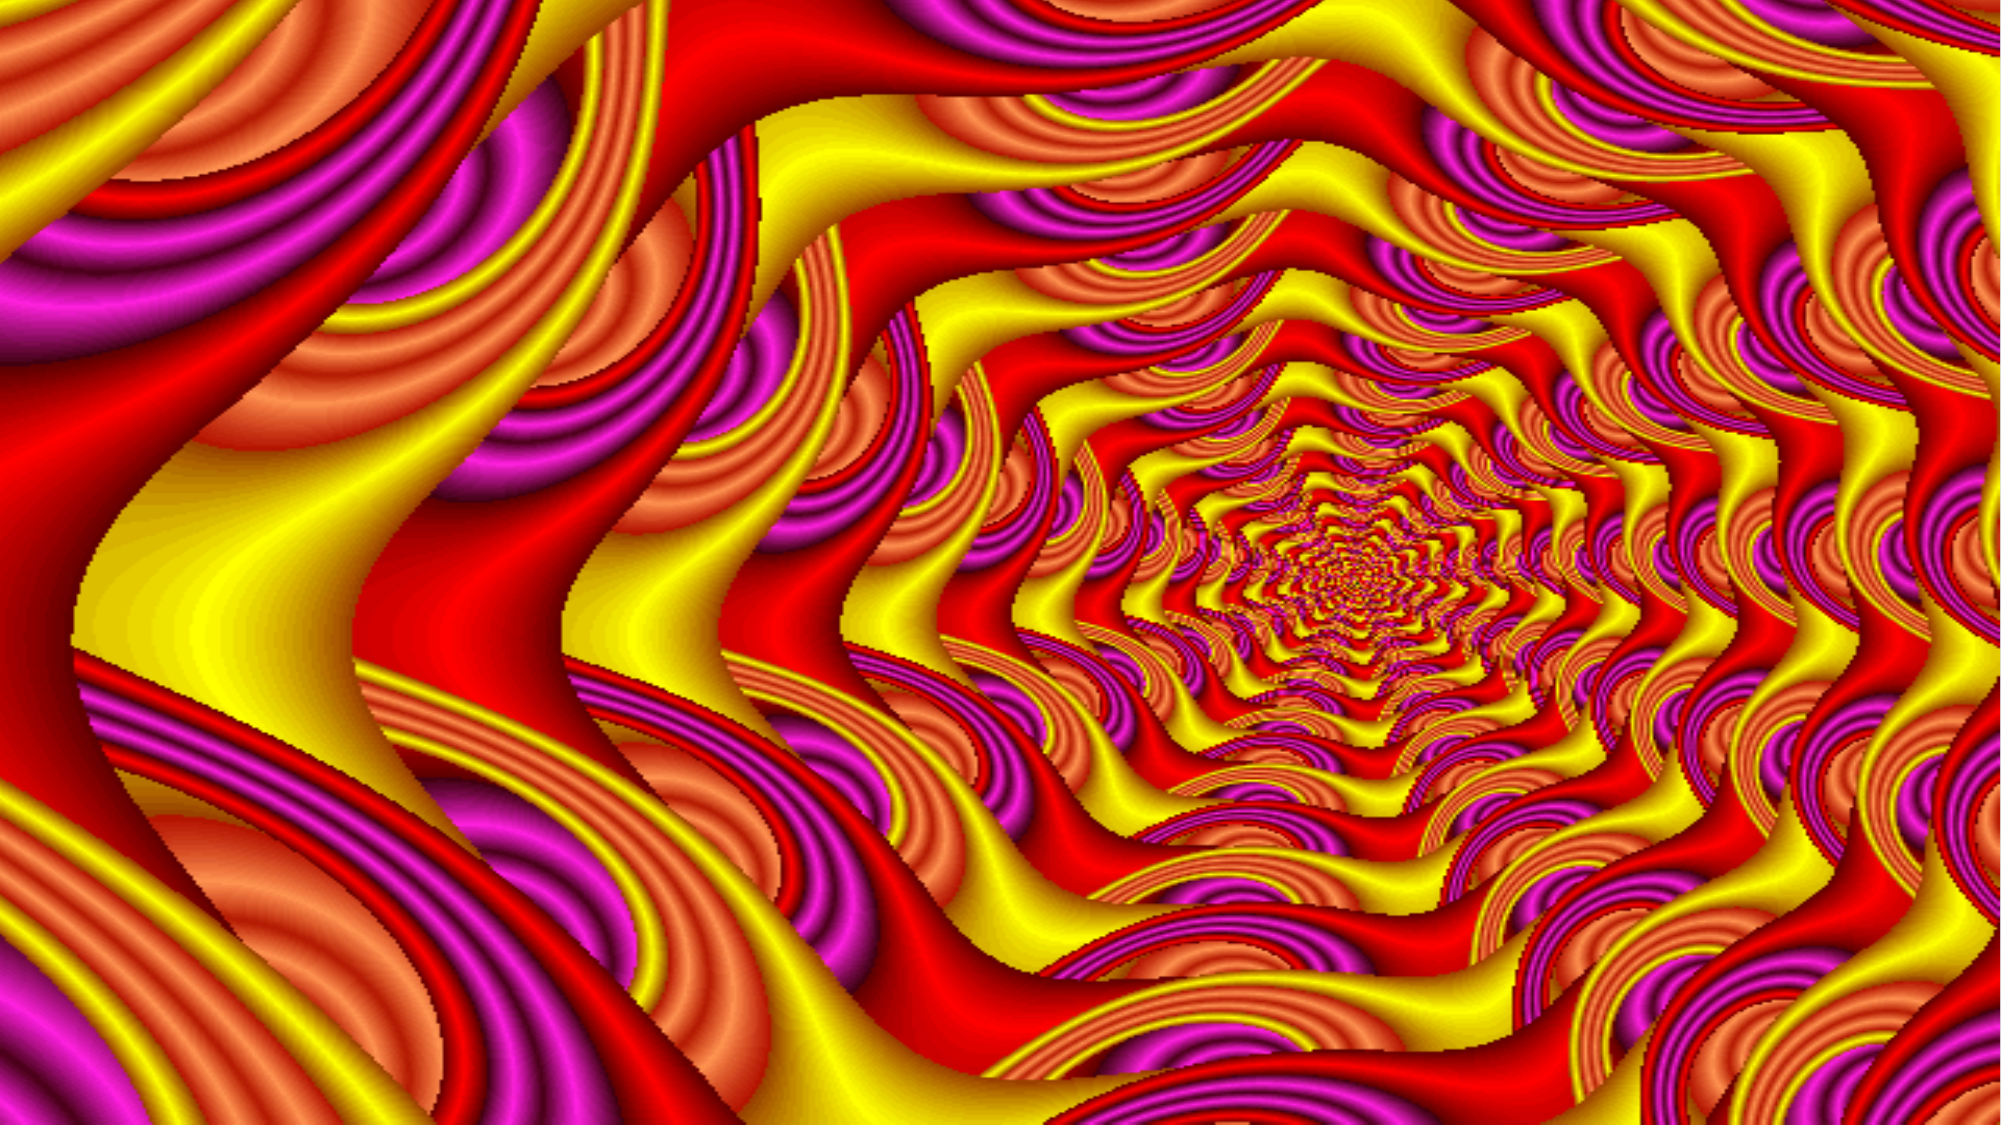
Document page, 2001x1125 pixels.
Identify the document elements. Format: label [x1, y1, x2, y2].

text_box [0, 0, 2001, 1125]
